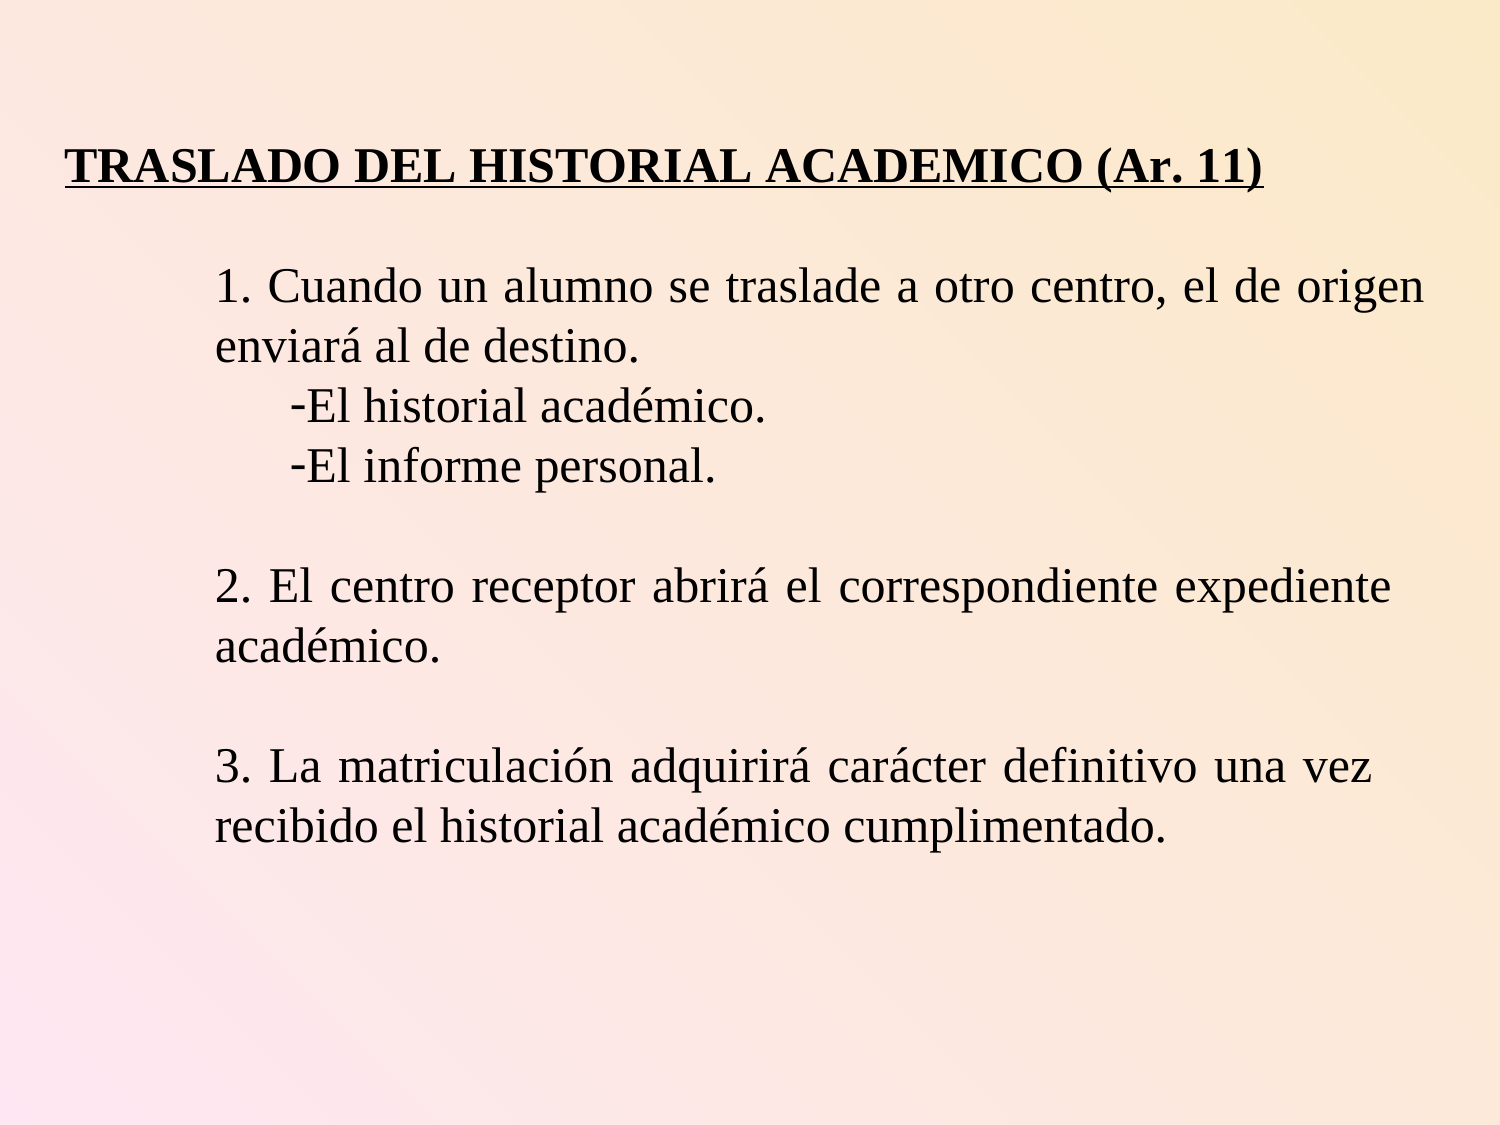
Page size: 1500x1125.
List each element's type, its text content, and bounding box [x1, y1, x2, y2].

text_box TRASLADO DEL HISTORIAL ACADEMICO (Ar. 11) 1. Cuando un alumno se traslade a otro centro, el de origen enviará al de destino. El historial académico. El informe personal. 2. El centro receptor abrirá el correspondiente expediente académico. 3. La matriculación adquirirá carácter definitivo una vez recibido el historial académico cumplimentado. [50, 125, 1463, 952]
